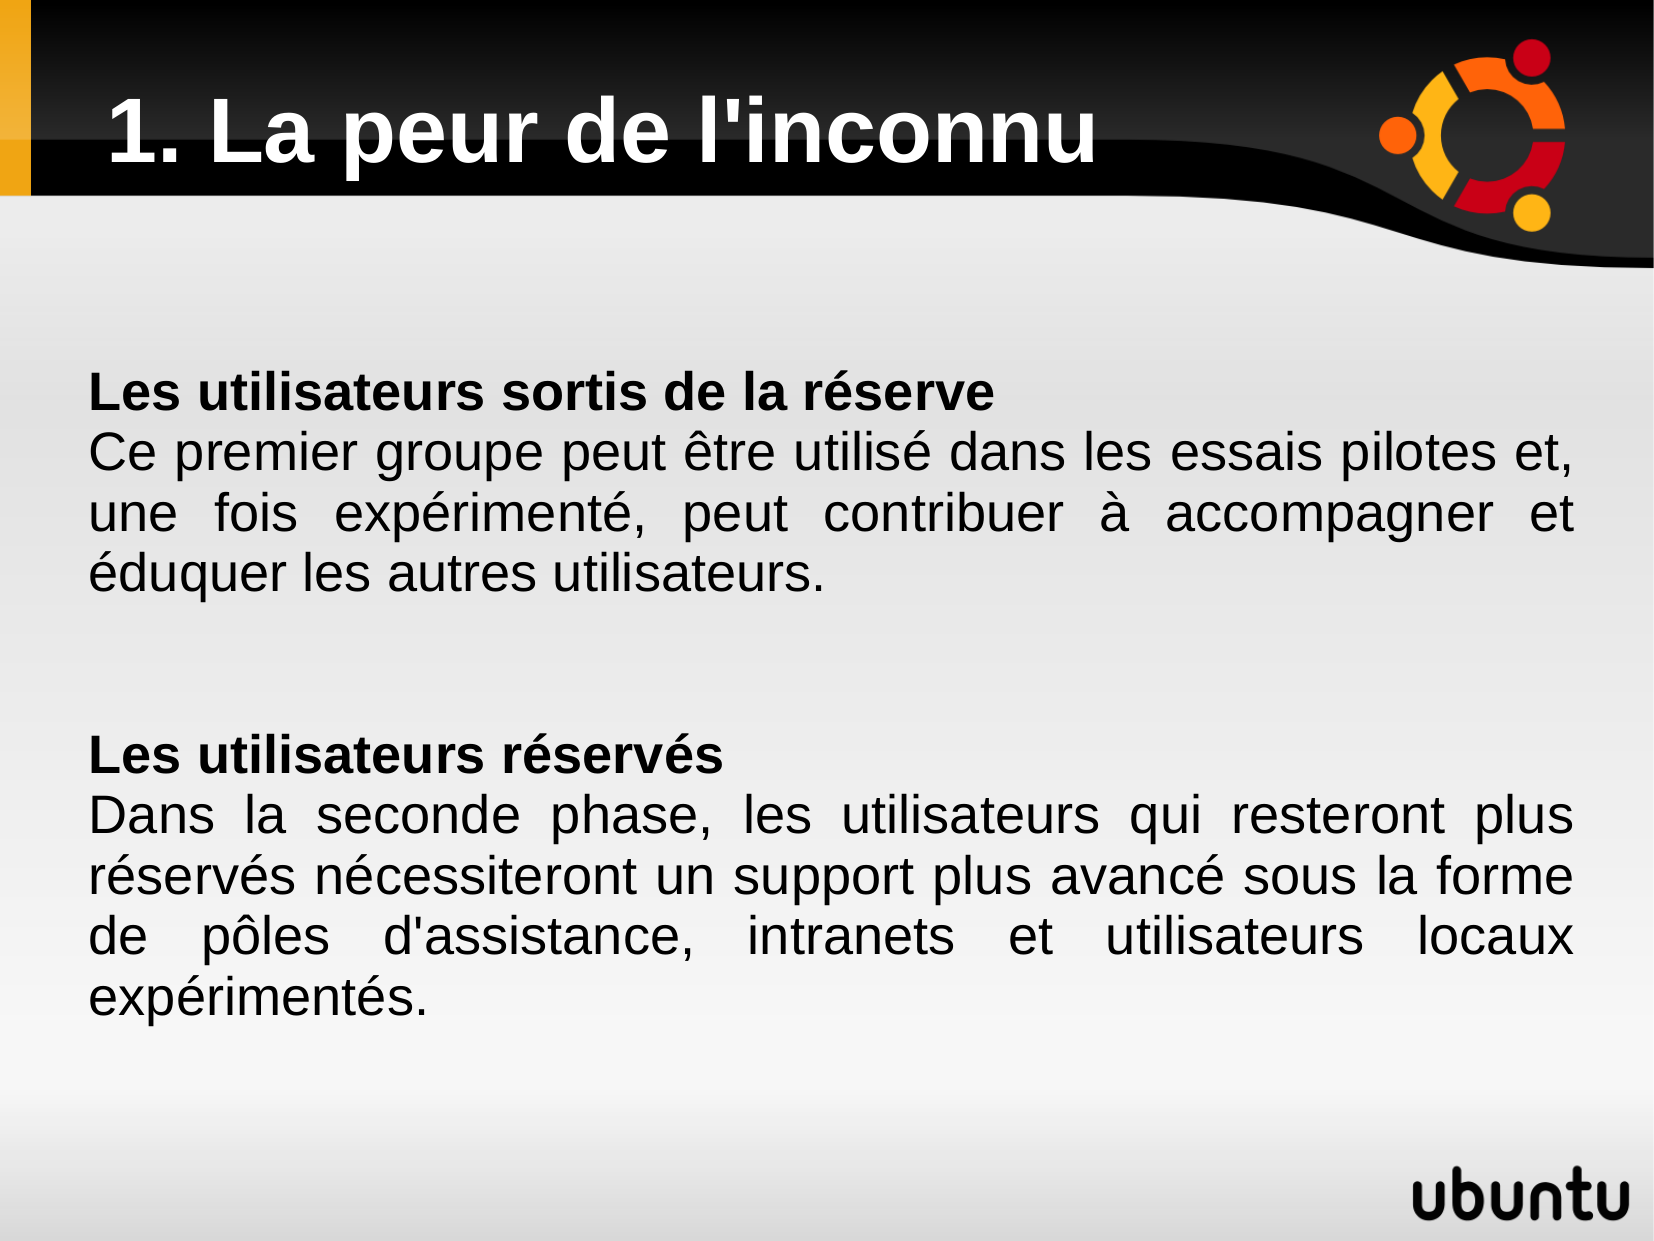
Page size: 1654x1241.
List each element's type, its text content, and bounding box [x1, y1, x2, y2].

text_box Les utilisateurs sortis de la réserve Ce premier groupe peut être utilisé dans les essais pilotes et, une fois expérimenté, peut contribuer à accompagner et éduquer les autres utilisateurs. Les utilisateurs réservés Dans la seconde phase, les utilisateurs qui resteront plus réservés nécessiteront un support plus avancé sous la forme de pôles d'assistance, intranets et utilisateurs locaux expérimentés. [88, 319, 1577, 1068]
picture [0, 0, 1654, 1241]
title 1. La peur de l'inconnu [106, 55, 1595, 207]
